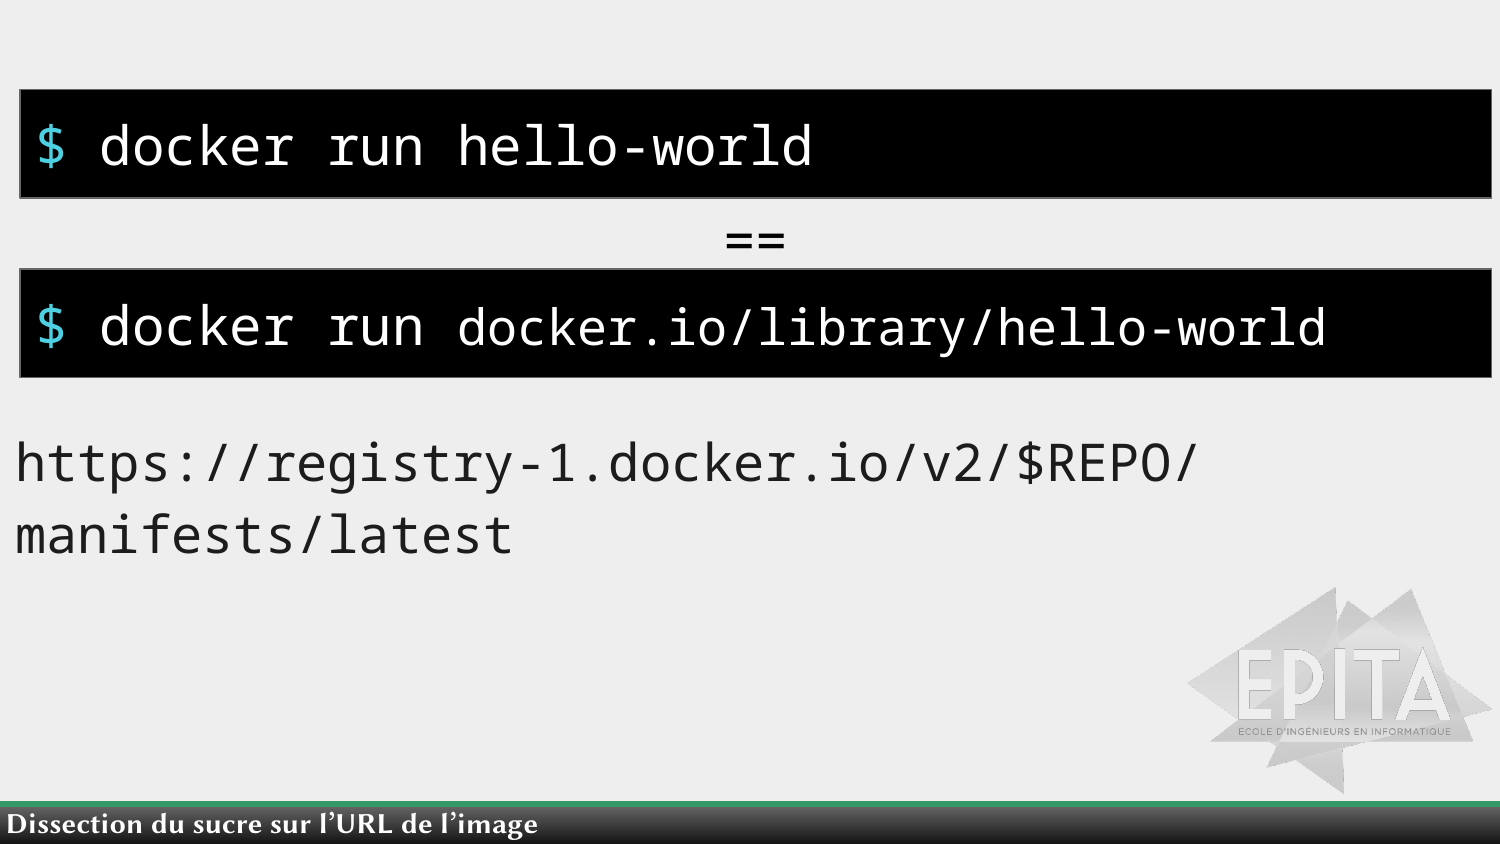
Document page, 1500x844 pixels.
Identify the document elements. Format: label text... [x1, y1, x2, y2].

text_box $ docker run docker.io/library/hello-world [20, 269, 1492, 378]
title Dissection du sucre sur l’URL de l’image [5, 801, 1075, 844]
text_box https://registry-1.docker.io/v2/$REPO/manifests/latest [0, 452, 1500, 532]
picture [1187, 587, 1492, 794]
text_box == [21, 198, 1490, 269]
text_box $ docker run hello-world [20, 89, 1492, 198]
